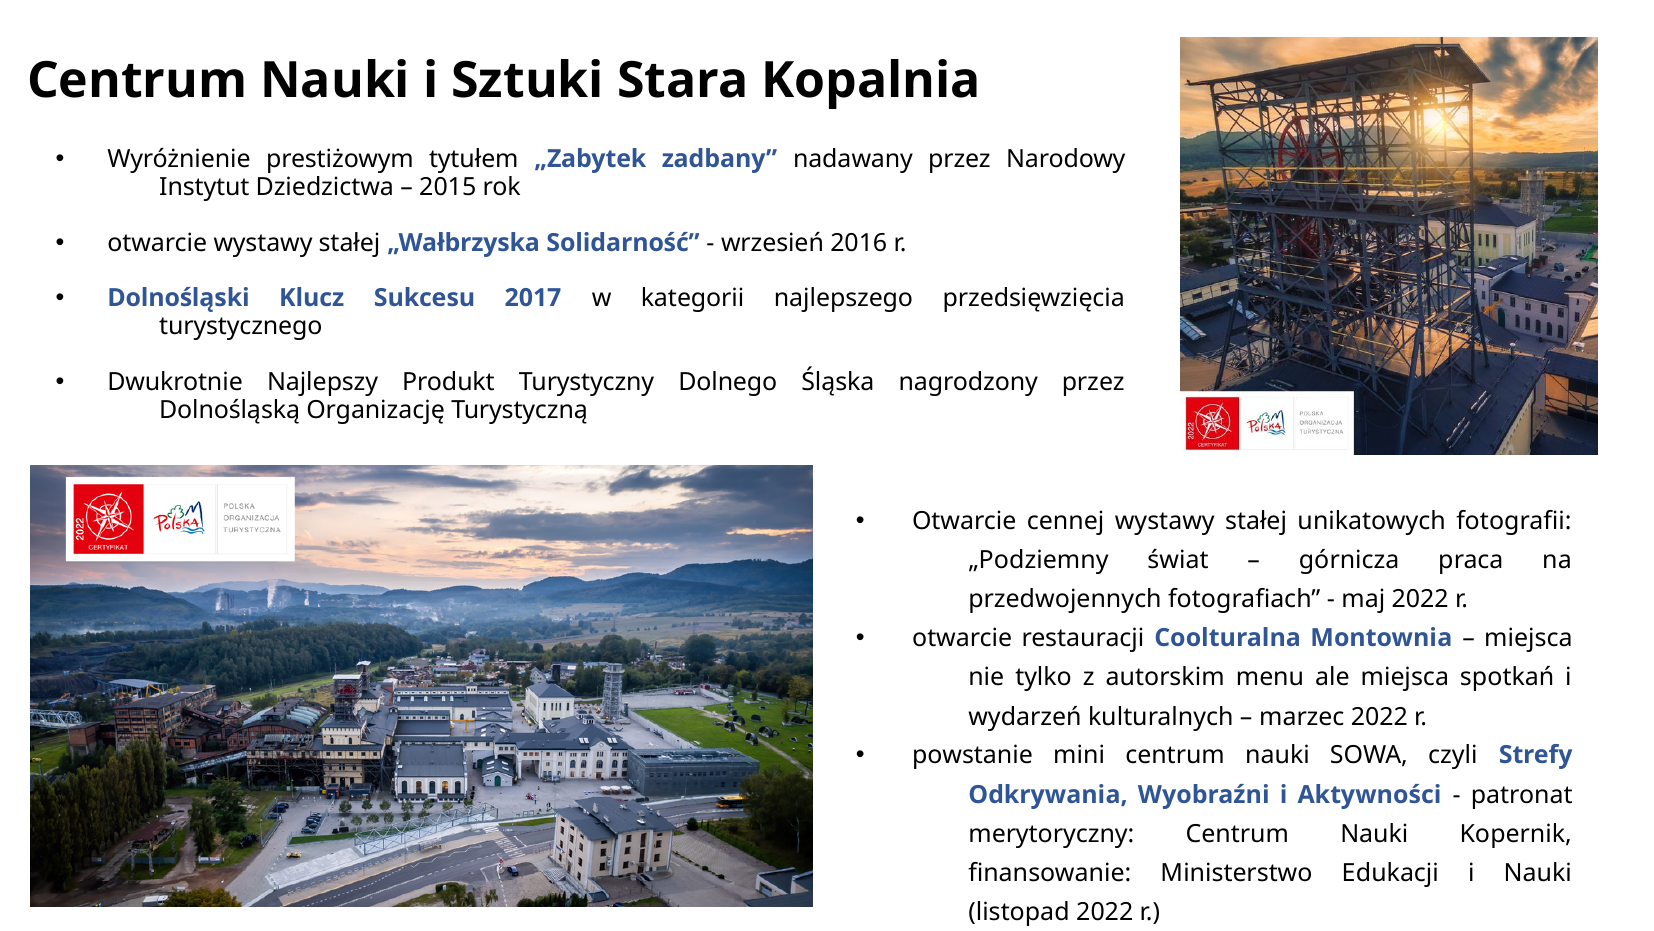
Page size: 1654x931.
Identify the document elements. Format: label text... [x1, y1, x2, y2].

picture [30, 465, 813, 907]
text_box Otwarcie cennej wystawy stałej unikatowych fotografii: „Podziemny świat – górnicza praca na przedwojennych fotografiach” - maj 2022 r. otwarcie restauracji Coolturalna Montownia – miejsca nie tylko z autorskim menu ale miejsca spotkań i wydarzeń kulturalnych – marzec 2022 r. powstanie mini centrum nauki SOWA, czyli Strefy Odkrywania, Wyobraźni i Aktywności - patronat merytoryczny: Centrum Nauki Kopernik, finansowanie: Ministerstwo Edukacji i Nauki (listopad 2022 r.) [840, 490, 1588, 887]
picture [1180, 37, 1598, 455]
list Wyróżnienie prestiżowym tytułem „Zabytek zadbany” nadawany przez Narodowy Instytut Dziedzictwa – 2015 rok otwarcie wystawy stałej „Wałbrzyska Solidarność” - wrzesień 2016 r. Dolnośląski Klucz Sukcesu 2017 w kategorii najlepszego przedsięwzięcia turystycznego Dwukrotnie Najlepszy Produkt Turystyczny Dolnego Śląska nagrodzony przez Dolnośląską Organizację Turystyczną [55, 144, 1126, 426]
title Centrum Nauki i Sztuki Stara Kopalnia [0, 0, 1034, 156]
